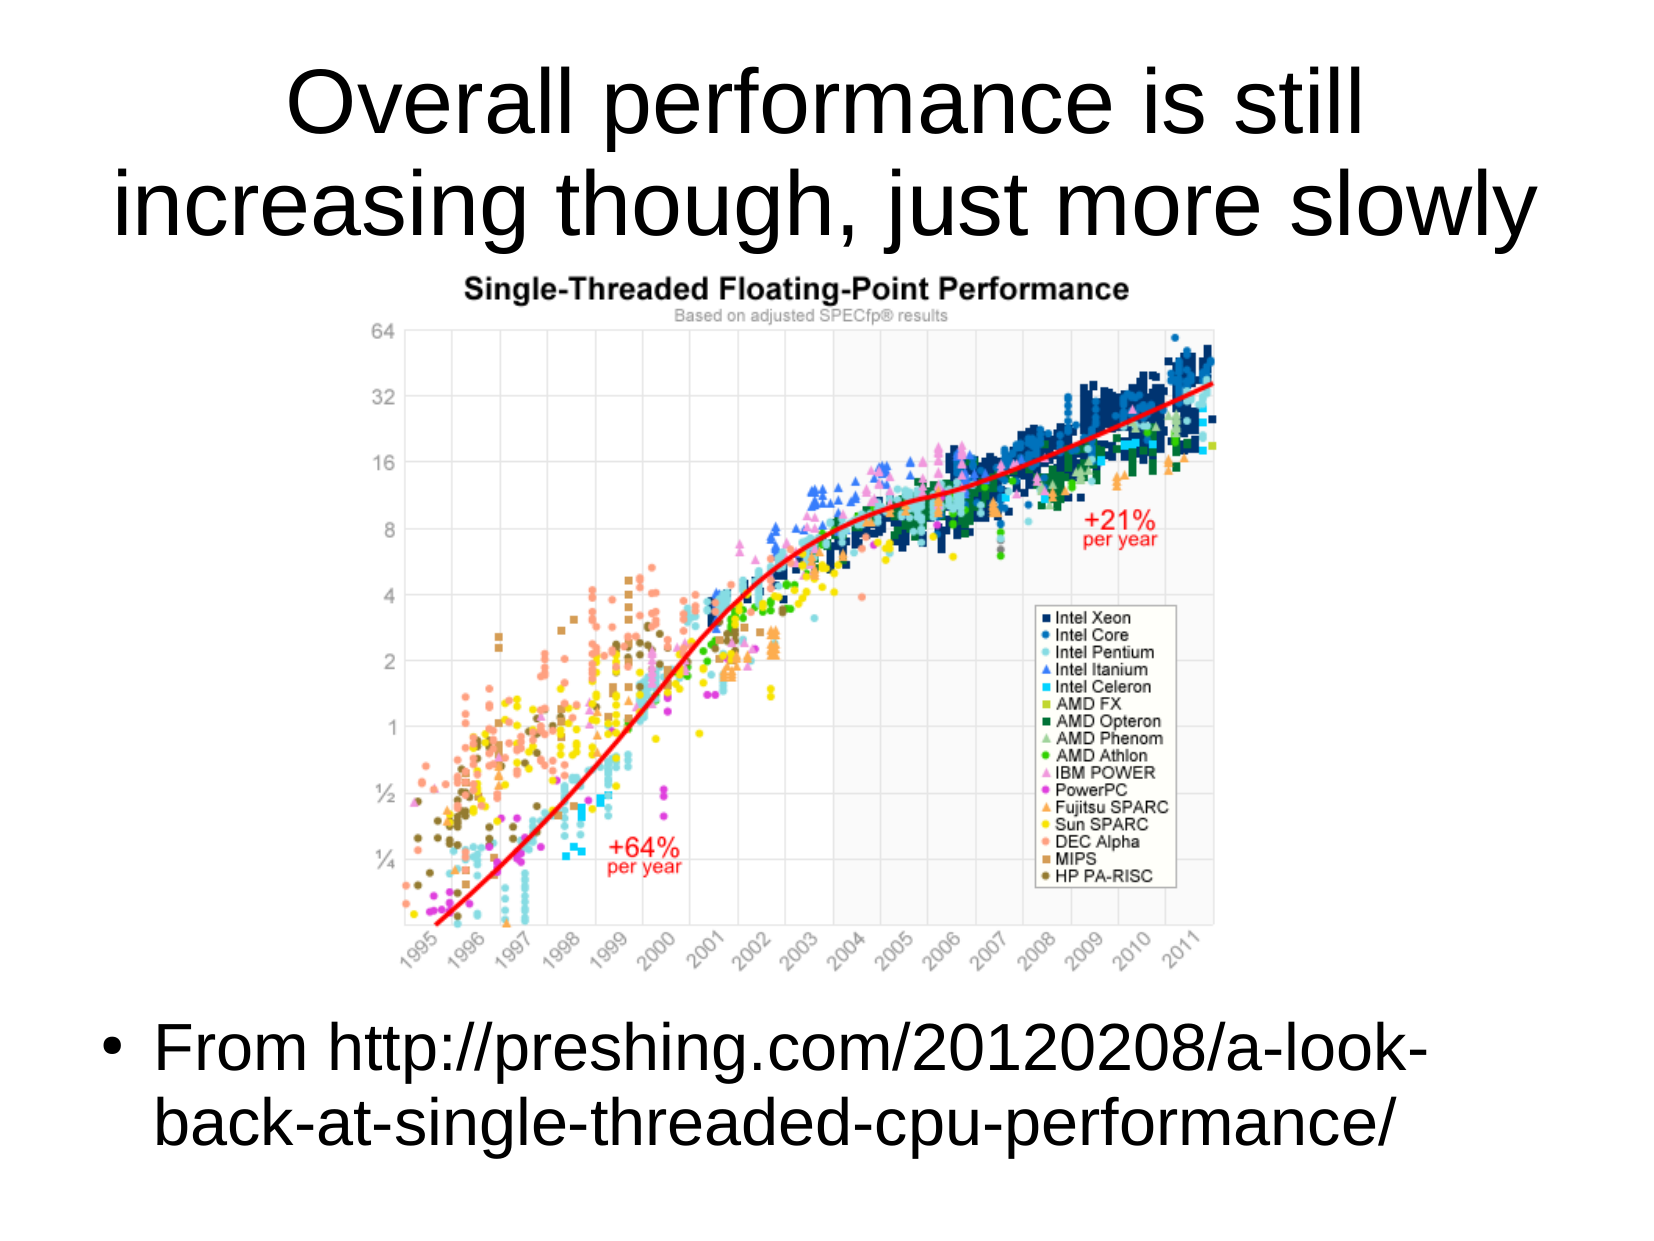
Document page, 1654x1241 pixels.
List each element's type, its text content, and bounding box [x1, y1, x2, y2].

list From http://preshing.com/20120208/a-look-back-at-single-threaded-cpu-performance/ [82, 1010, 1571, 1170]
title Overall performance is still increasing though, just more slowly [82, 49, 1571, 257]
picture [359, 270, 1229, 981]
